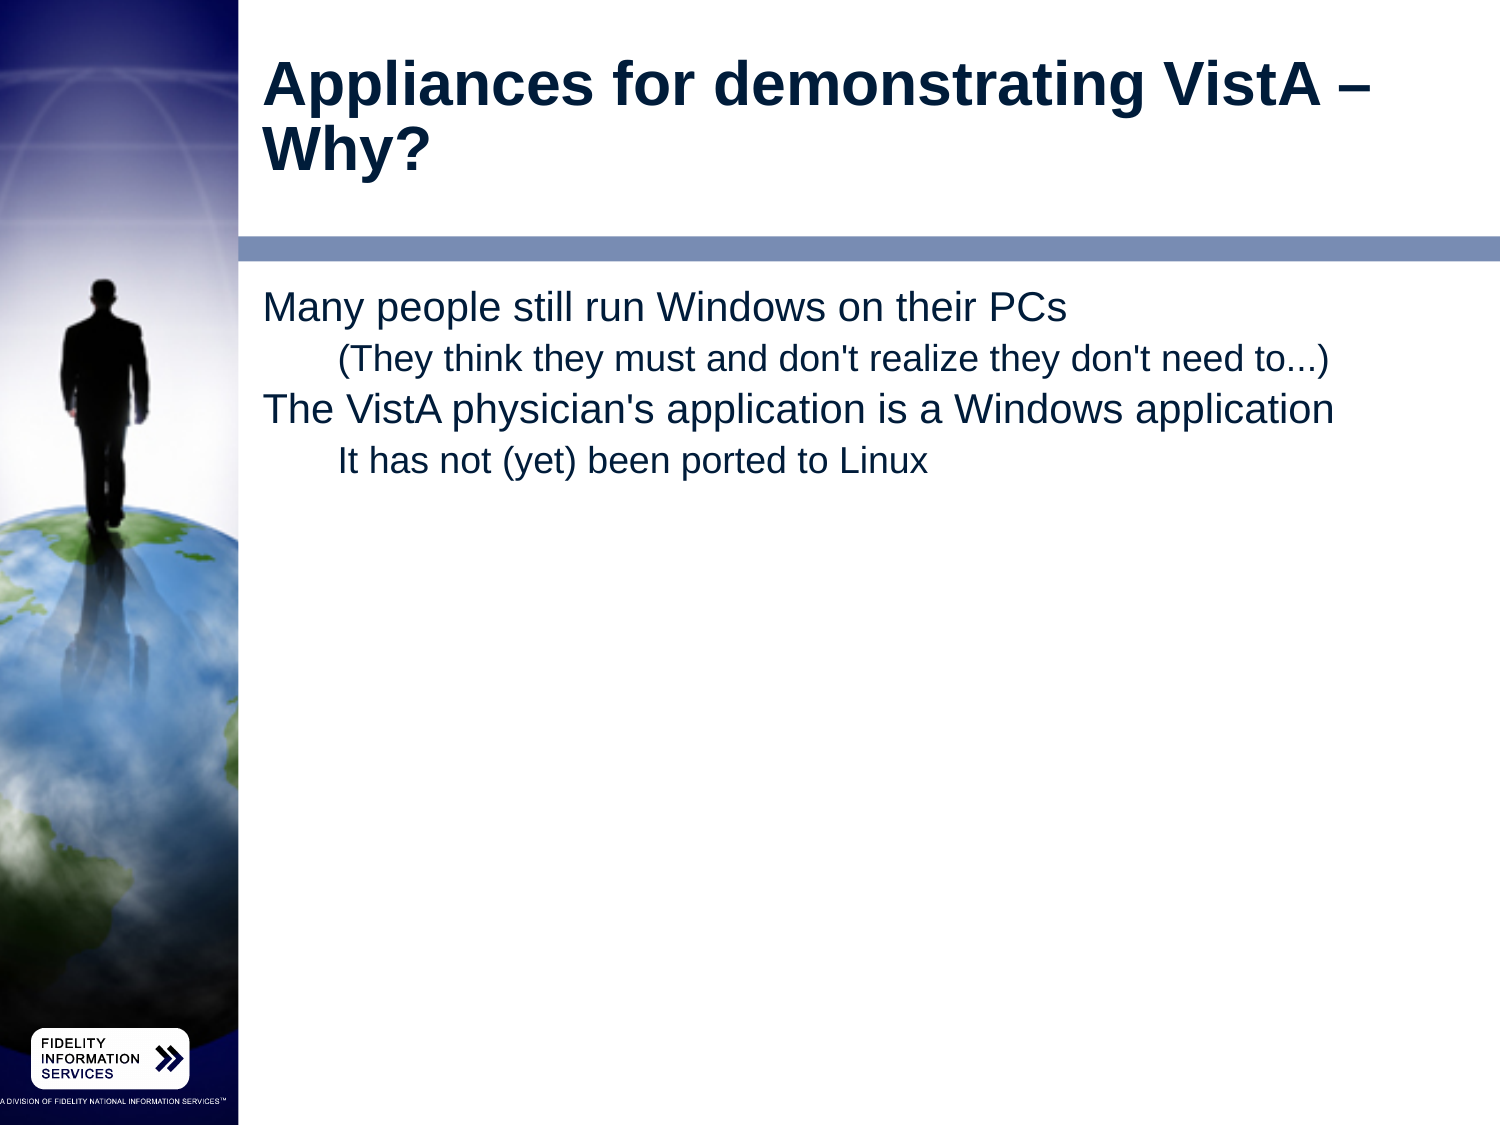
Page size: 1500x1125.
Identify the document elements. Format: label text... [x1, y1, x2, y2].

picture [0, 0, 239, 1125]
list Many people still run Windows on their PCs (They think they must and don't realize they don't need to...) The VistA physician's application is a Windows application It has not (yet) been ported to Linux [262, 287, 1463, 1048]
title Appliances for demonstrating VistA – Why? [262, 27, 1463, 210]
